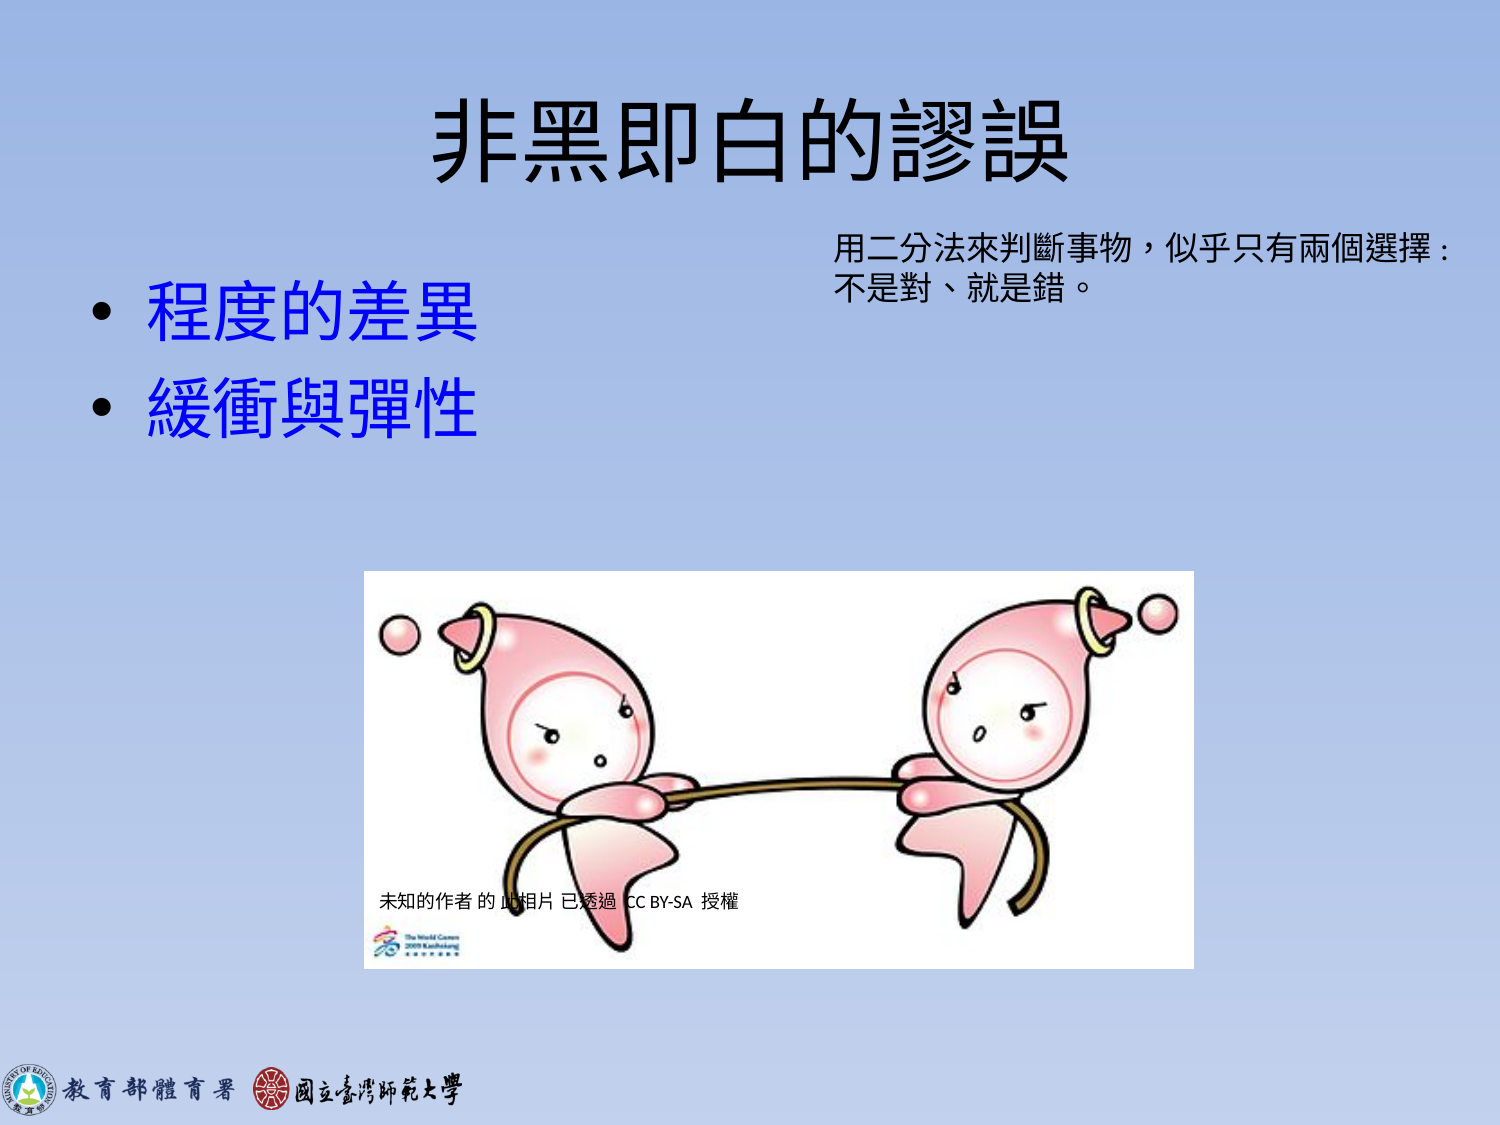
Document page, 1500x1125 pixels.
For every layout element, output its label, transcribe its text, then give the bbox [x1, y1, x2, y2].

picture [364, 571, 1194, 969]
list 程度的差異 緩衝與彈性 [75, 262, 1426, 1005]
text_box 未知的作者 的 此相片 已透過 CC BY-SA 授權 [364, 882, 916, 920]
text_box 用二分法來判斷事物，似乎只有兩個選擇:不是對、就是錯。 [819, 220, 1449, 315]
title 非黑即白的謬誤 [75, 45, 1426, 233]
